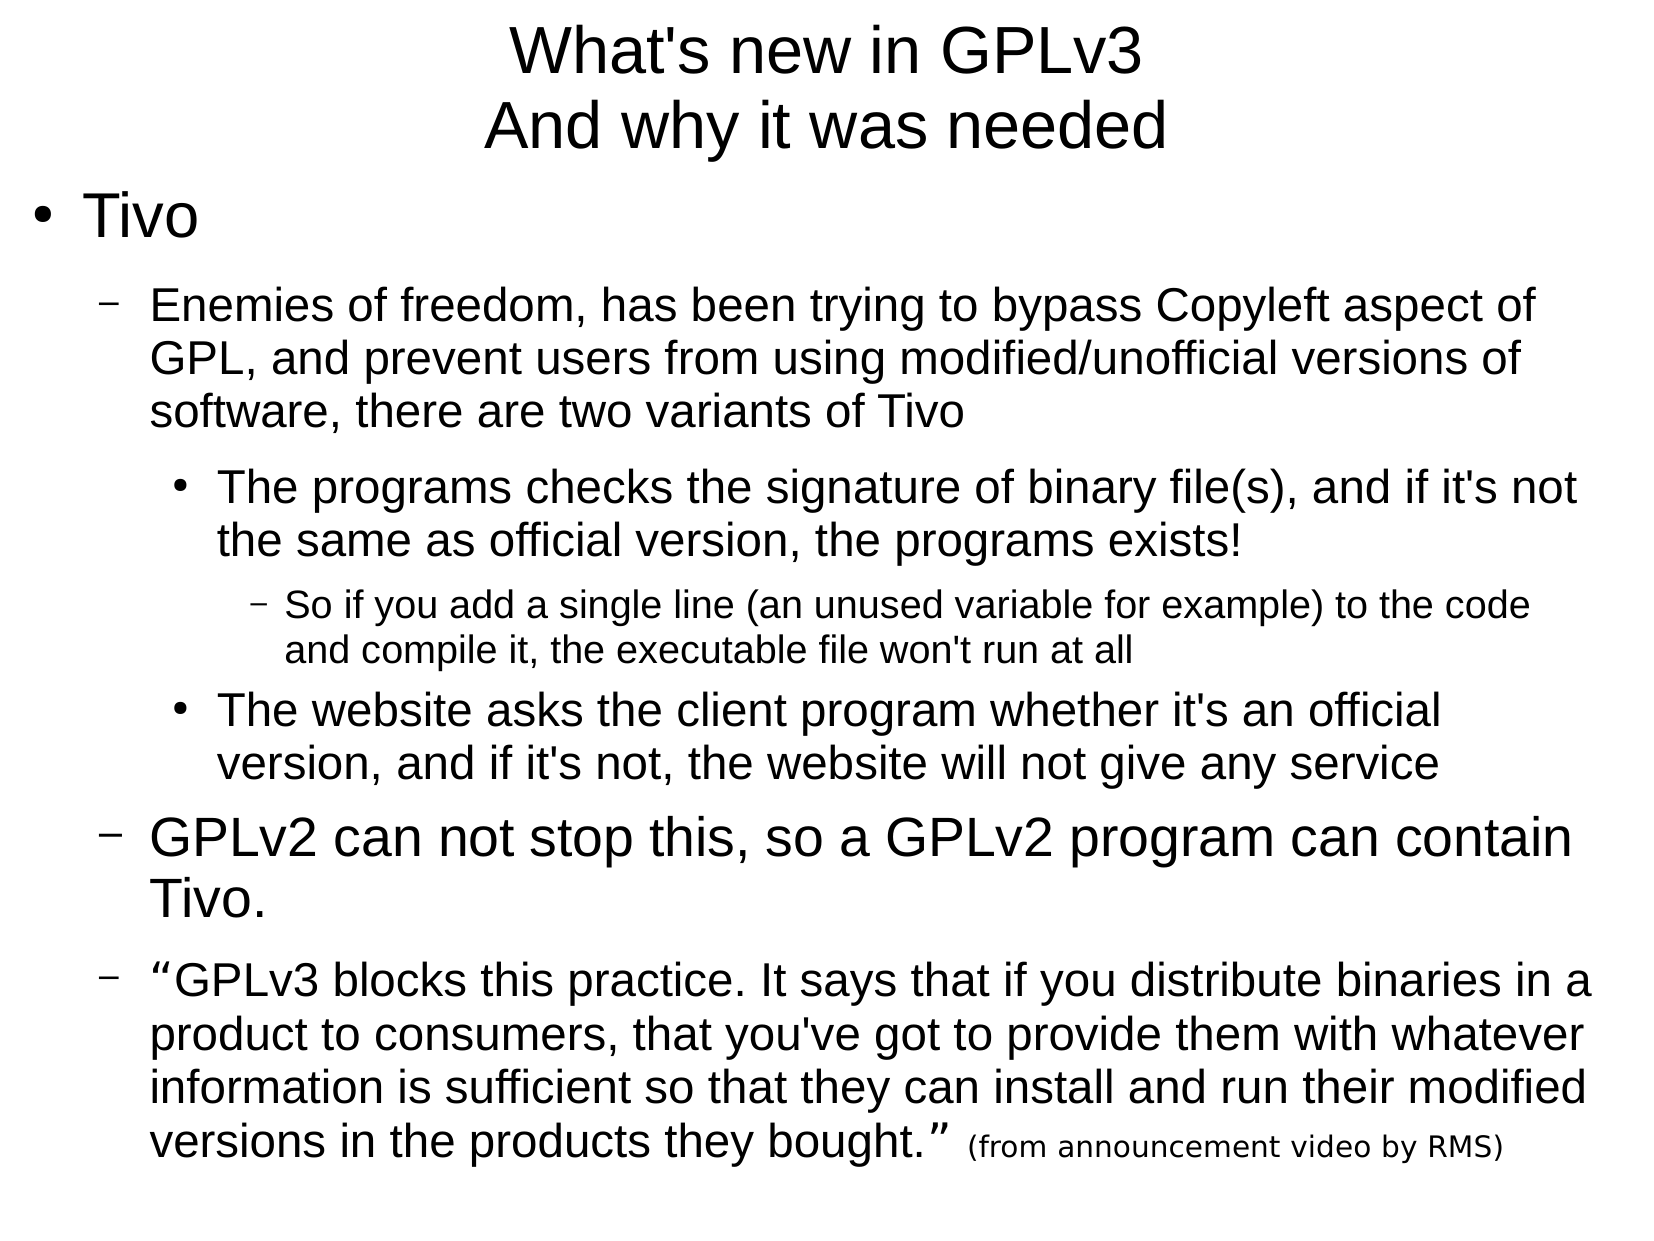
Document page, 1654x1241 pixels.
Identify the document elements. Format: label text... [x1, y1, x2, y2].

title What's new in GPLv3 And why it was needed [82, 0, 1571, 180]
list Tivo Enemies of freedom, has been trying to bypass Copyleft aspect of GPL, and prevent users from using modified/unofficial versions of software, there are two variants of Tivo The programs checks the signature of binary file(s), and if it's not the same as official version, the programs exists! So if you add a single line (an unused variable for example) to the code and compile it, the executable file won't run at all The website asks the client program whether it's an official version, and if it's not, the website will not give any service GPLv2 can not stop this, so a GPLv2 program can contain Tivo. “GPLv3 blocks this practice. It says that if you distribute binaries in a product to consumers, that you've got to provide them with whatever information is sufficient so that they can install and run their modified versions in the products they bought.” (from announcement video by RMS) [15, 180, 1606, 1216]
